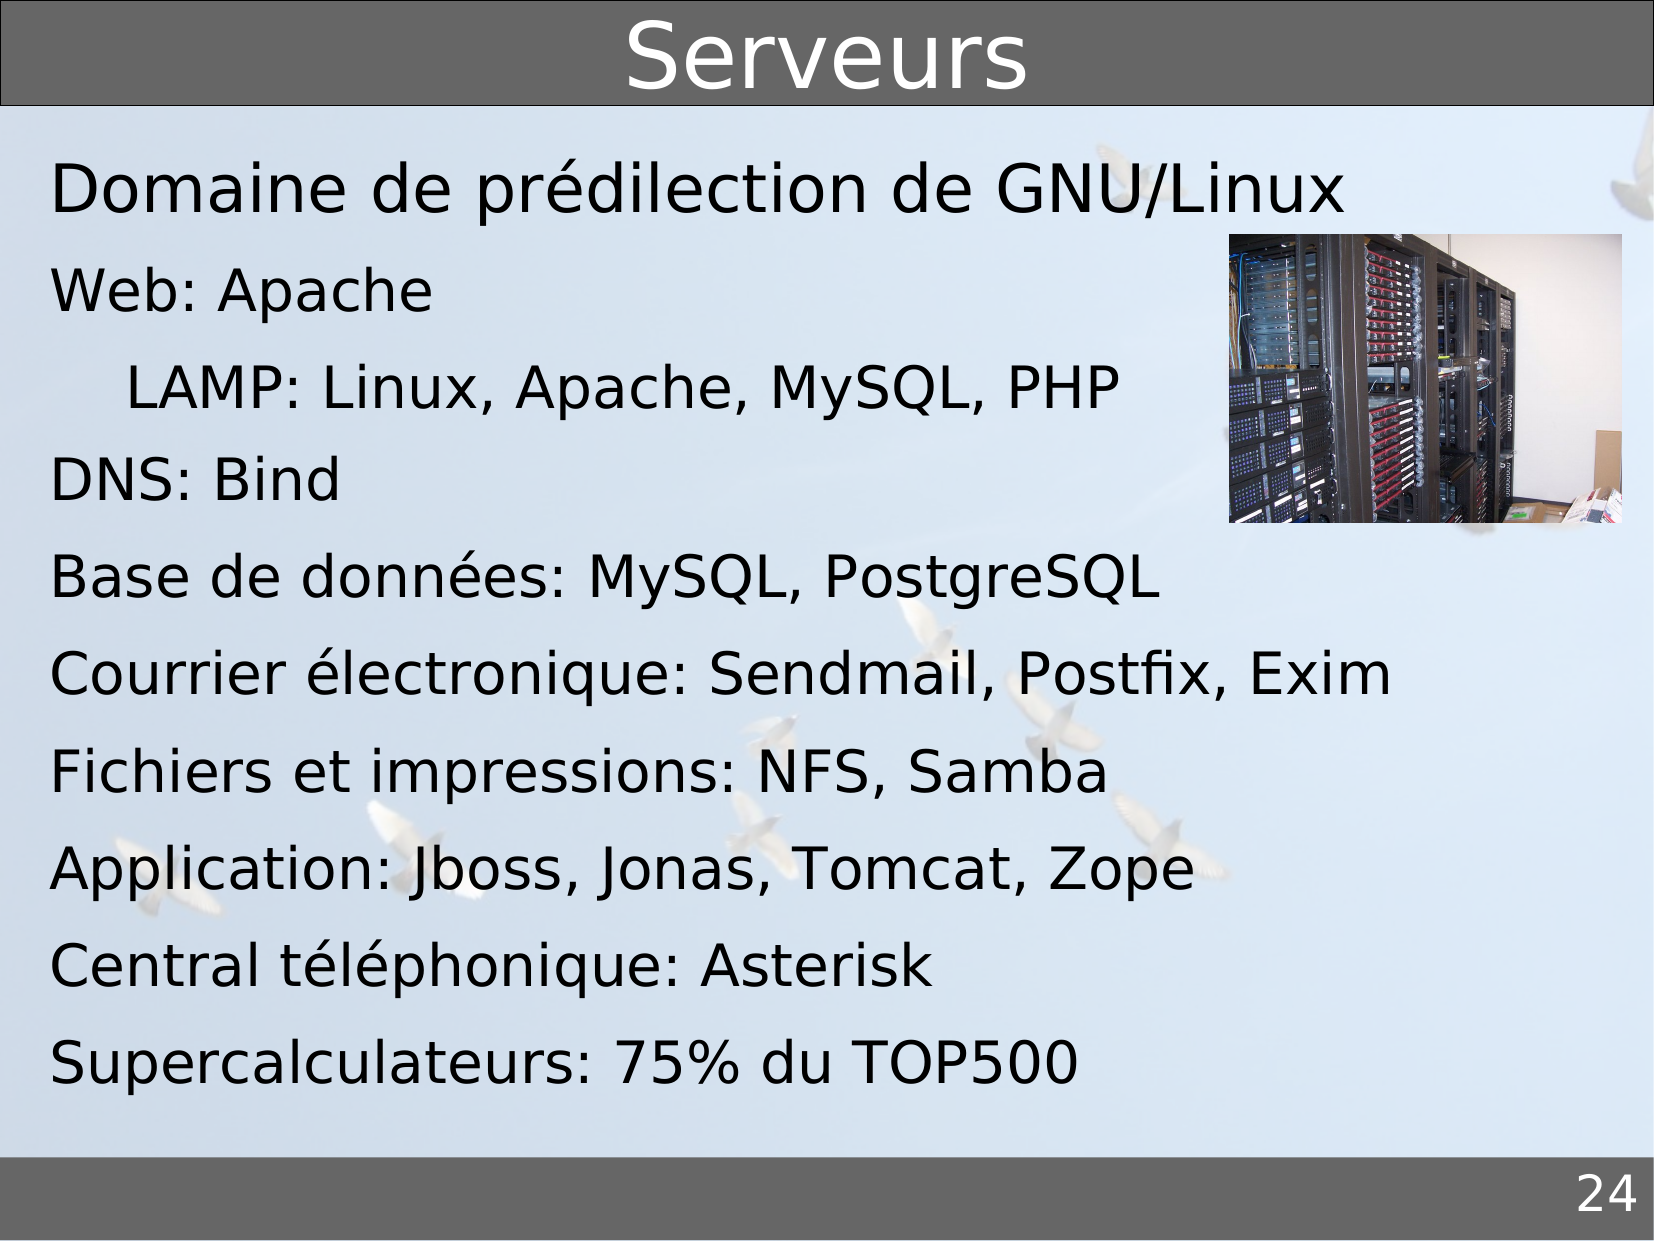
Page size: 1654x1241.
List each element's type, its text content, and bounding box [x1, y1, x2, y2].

title Serveurs [0, 3, 1654, 111]
picture [1229, 234, 1622, 523]
list Domaine de prédilection de GNU/Linux Web: Apache LAMP: Linux, Apache, MySQL, PHP DNS: Bind Base de données: MySQL, PostgreSQL Courrier électronique: Sendmail, Postfix, Exim Fichiers et impressions: NFS, Samba Application: Jboss, Jonas, Tomcat, Zope Central téléphonique: Asterisk Supercalculateurs: 75% du TOP500 [31, 150, 1636, 1098]
